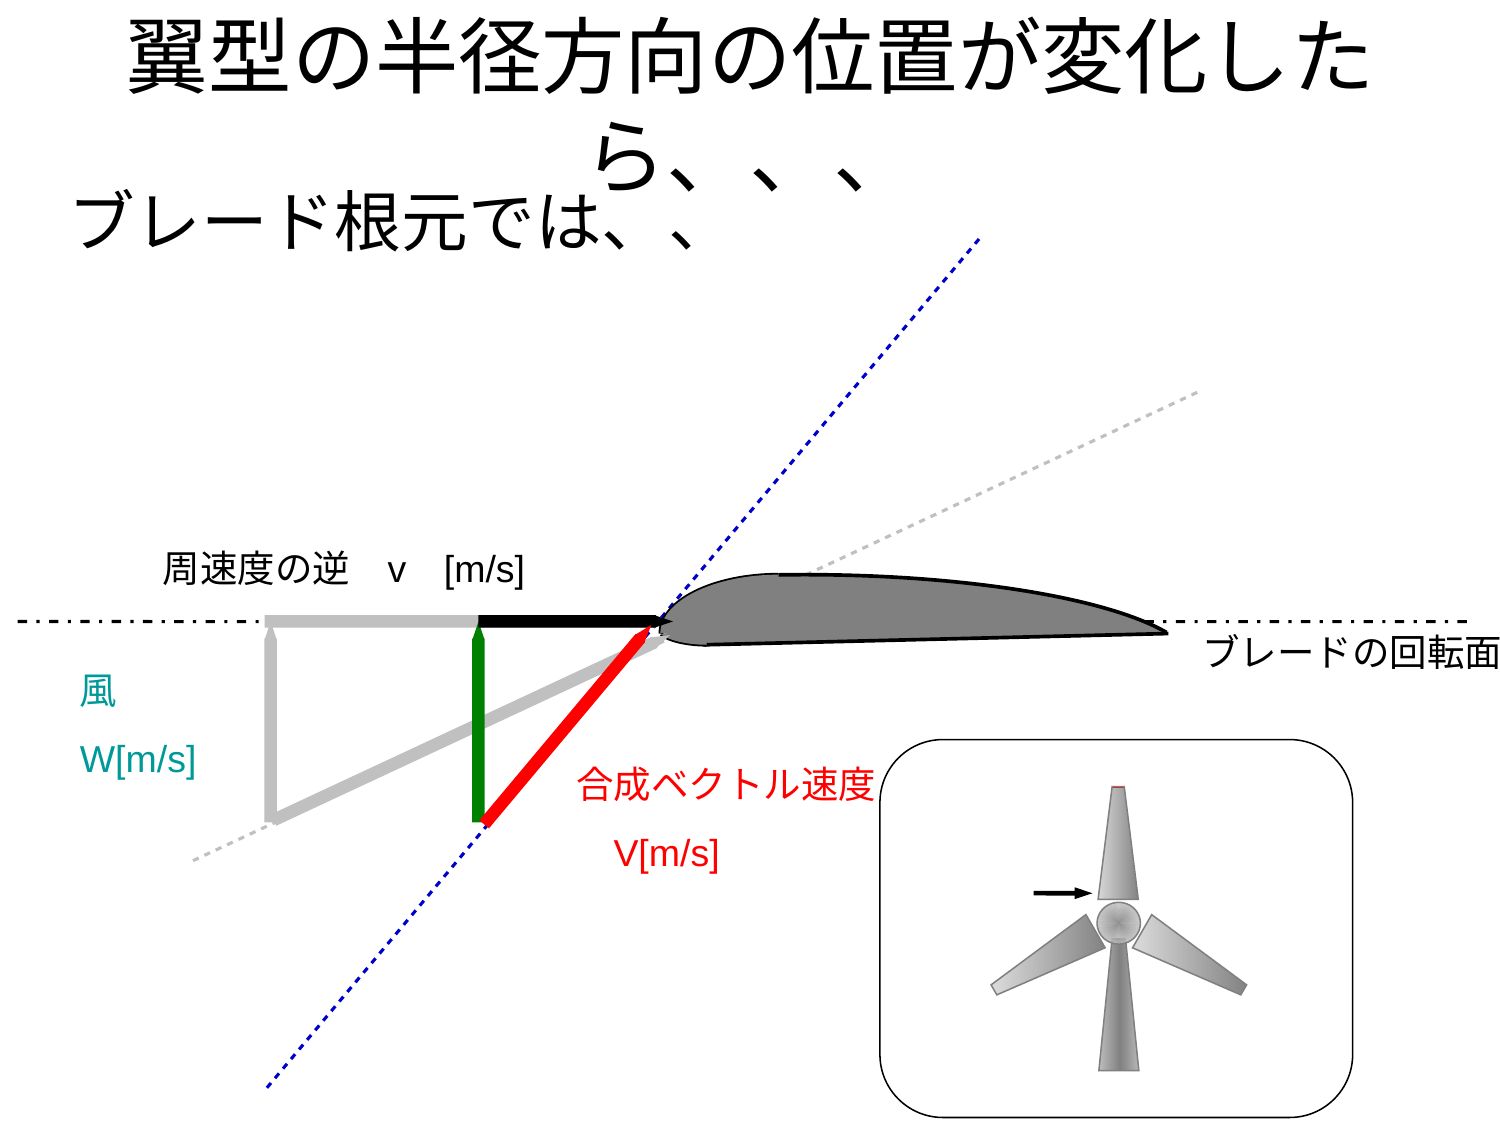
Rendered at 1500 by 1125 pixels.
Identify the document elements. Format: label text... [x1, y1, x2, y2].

text_box ブレード根元では、、 [53, 172, 774, 268]
text_box ブレードの回転面 [1187, 621, 1500, 682]
text_box 合成ベクトル速度 V[m/s] [560, 753, 902, 882]
title 翼型の半径方向の位置が変化したら、、、 [0, 0, 1500, 185]
text_box [660, 574, 1158, 645]
text_box [879, 739, 1353, 1118]
text_box 風 W[m/s] [64, 659, 231, 788]
text_box 周速度の逆 v [m/s] [147, 537, 609, 598]
